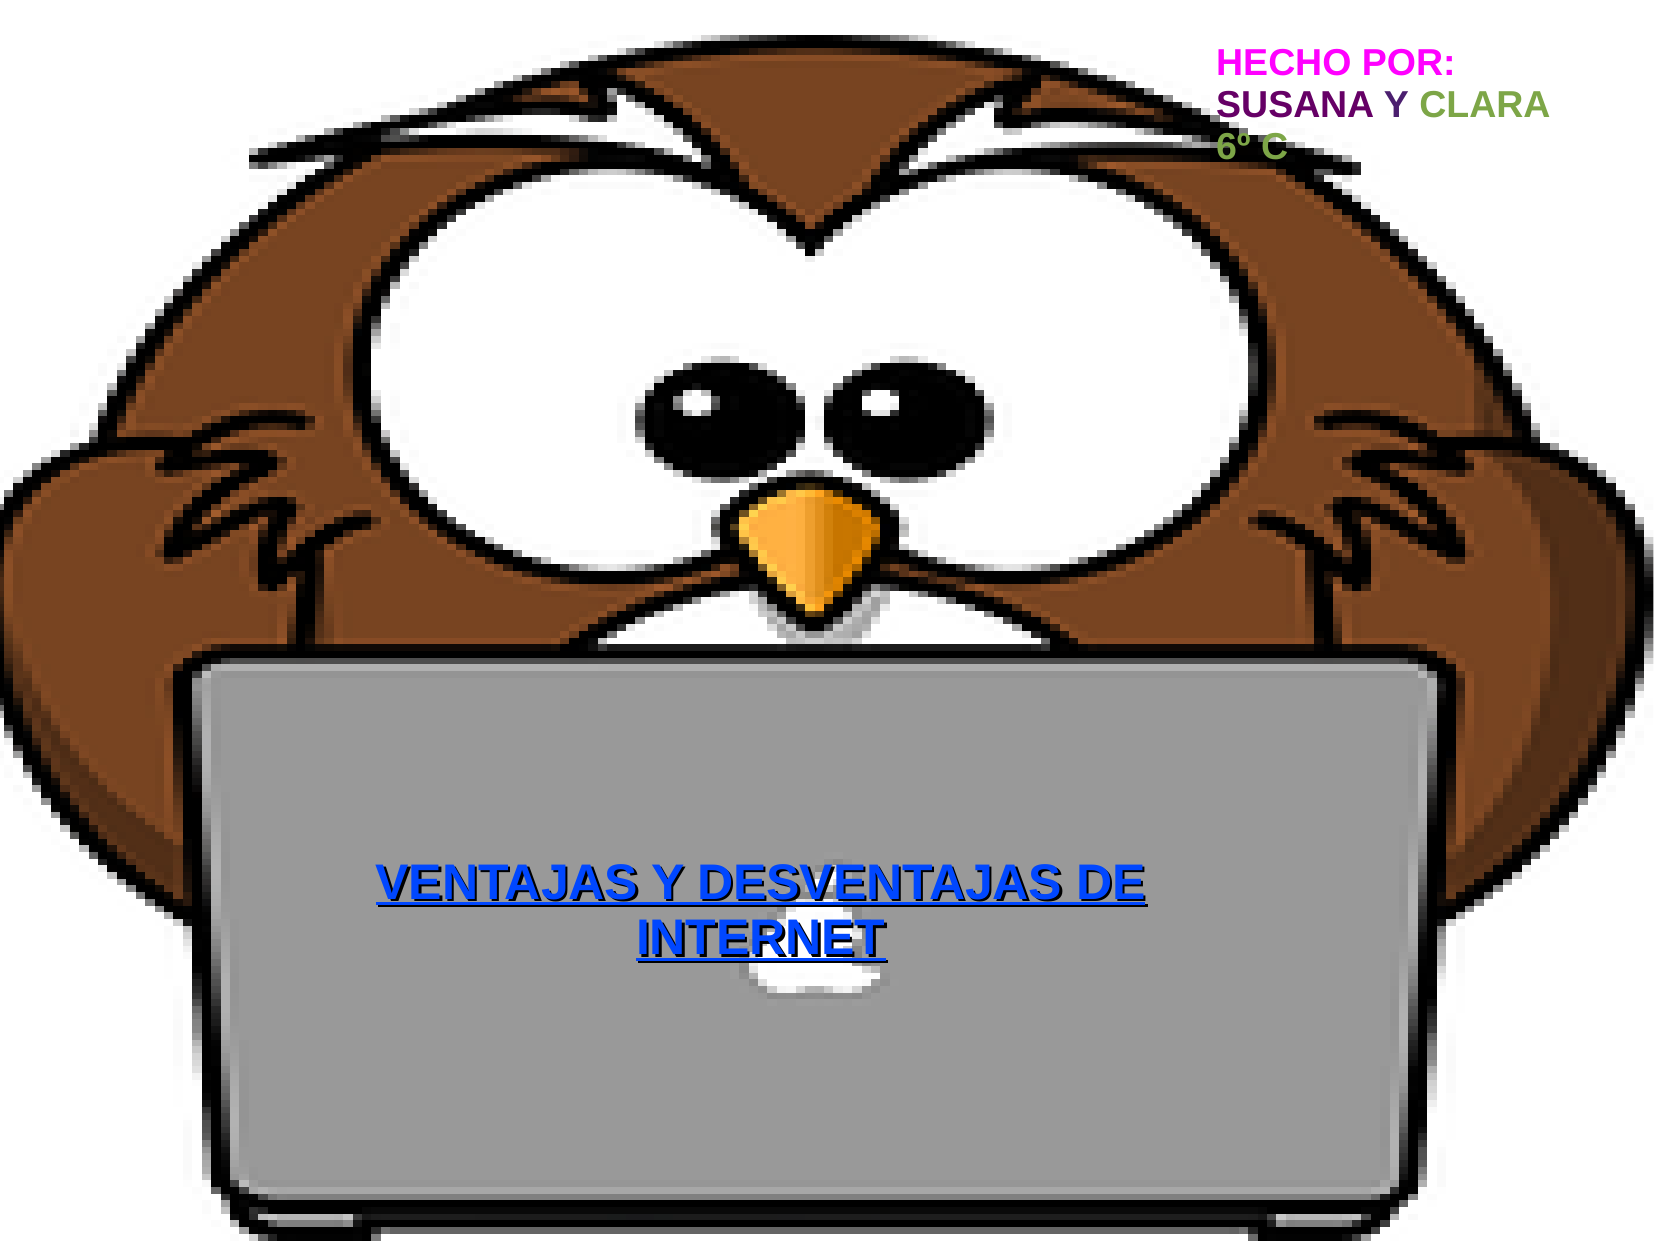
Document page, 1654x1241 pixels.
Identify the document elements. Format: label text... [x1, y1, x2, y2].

text_box HECHO POR: SUSANA Y CLARA 6º C [1201, 33, 1560, 221]
picture [0, 35, 1654, 1241]
title VENTAJAS Y DESVENTAJAS DE INTERNET [259, 785, 1262, 1034]
